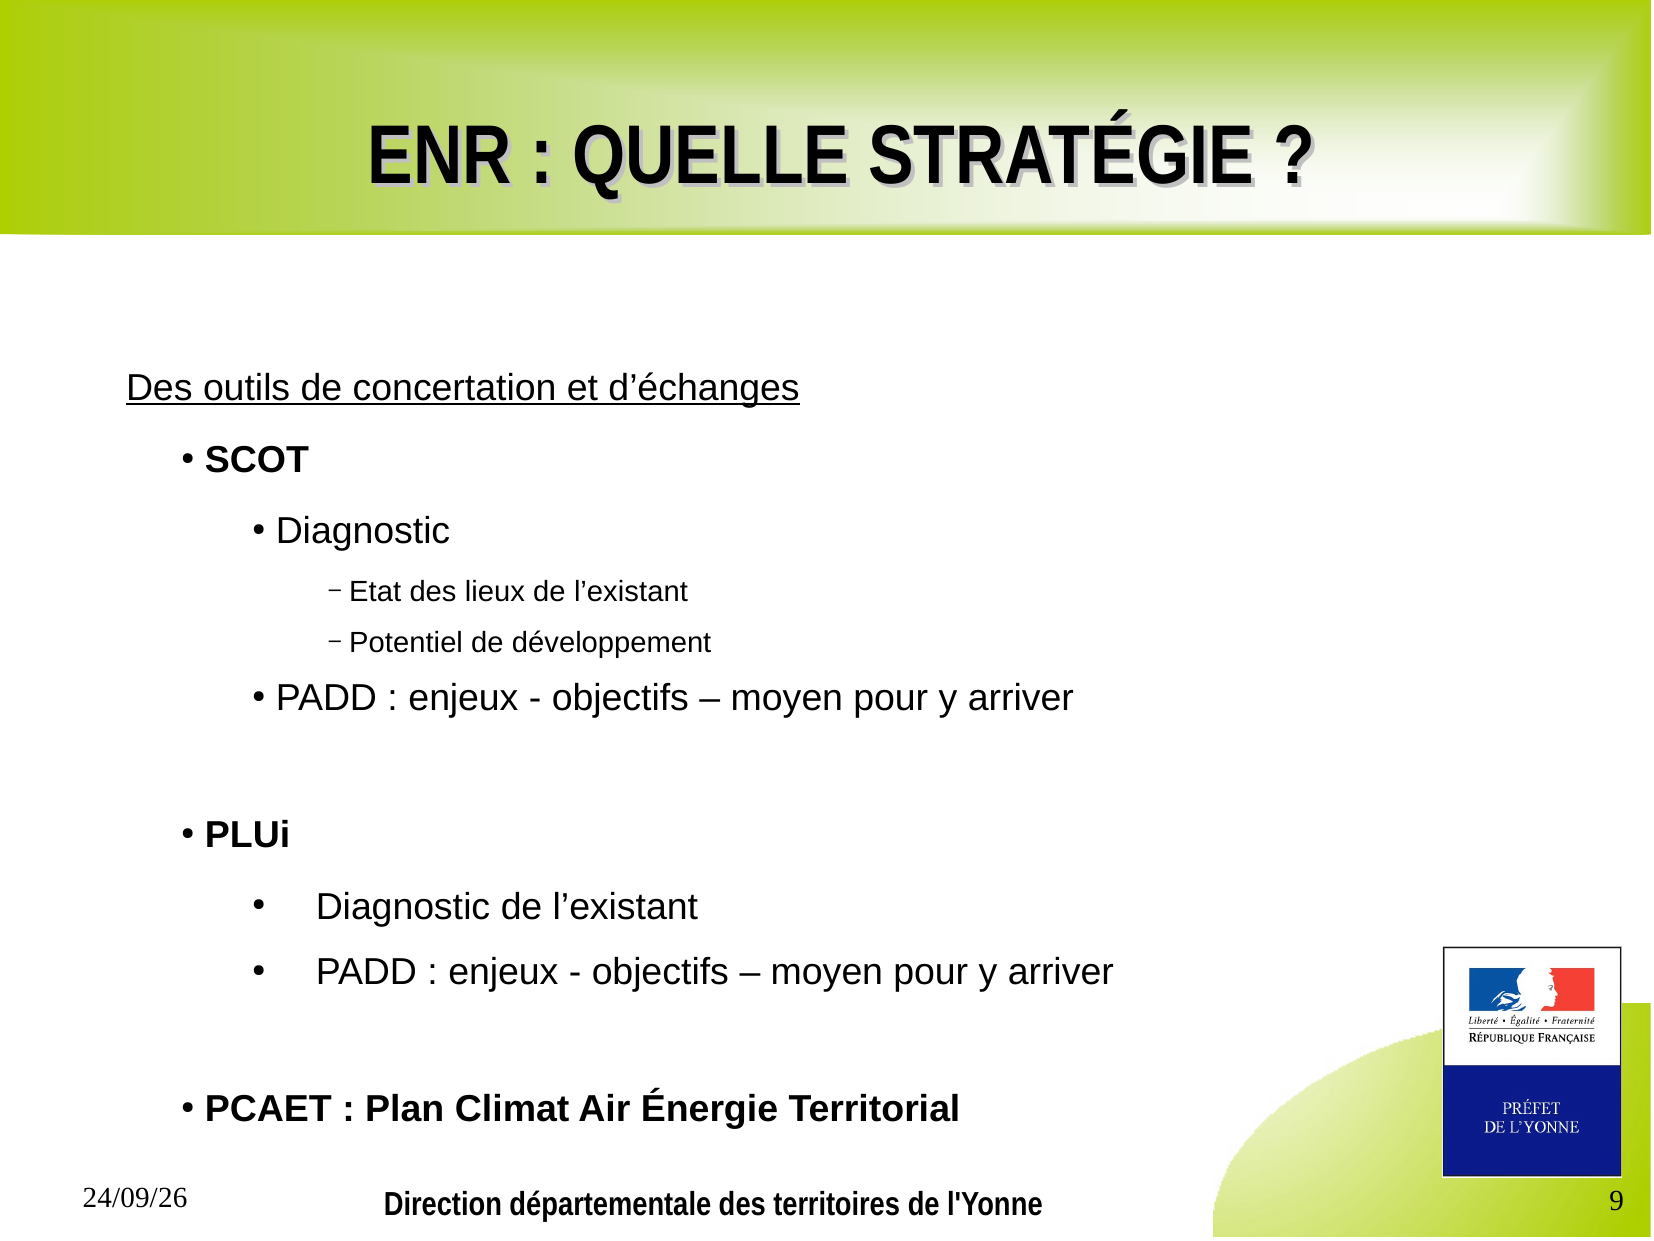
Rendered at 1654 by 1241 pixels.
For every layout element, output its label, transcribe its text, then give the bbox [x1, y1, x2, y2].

title ENR : QUELLE STRATÉGIE ? [82, 49, 1571, 257]
list Des outils de concertation et d’échanges SCOT Diagnostic Etat des lieux de l’existant Potentiel de développement PADD : enjeux - objectifs – moyen pour y arriver PLUi Diagnostic de l’existant PADD : enjeux - objectifs – moyen pour y arriver PCAET : Plan Climat Air Énergie Territorial [88, 295, 1577, 1241]
